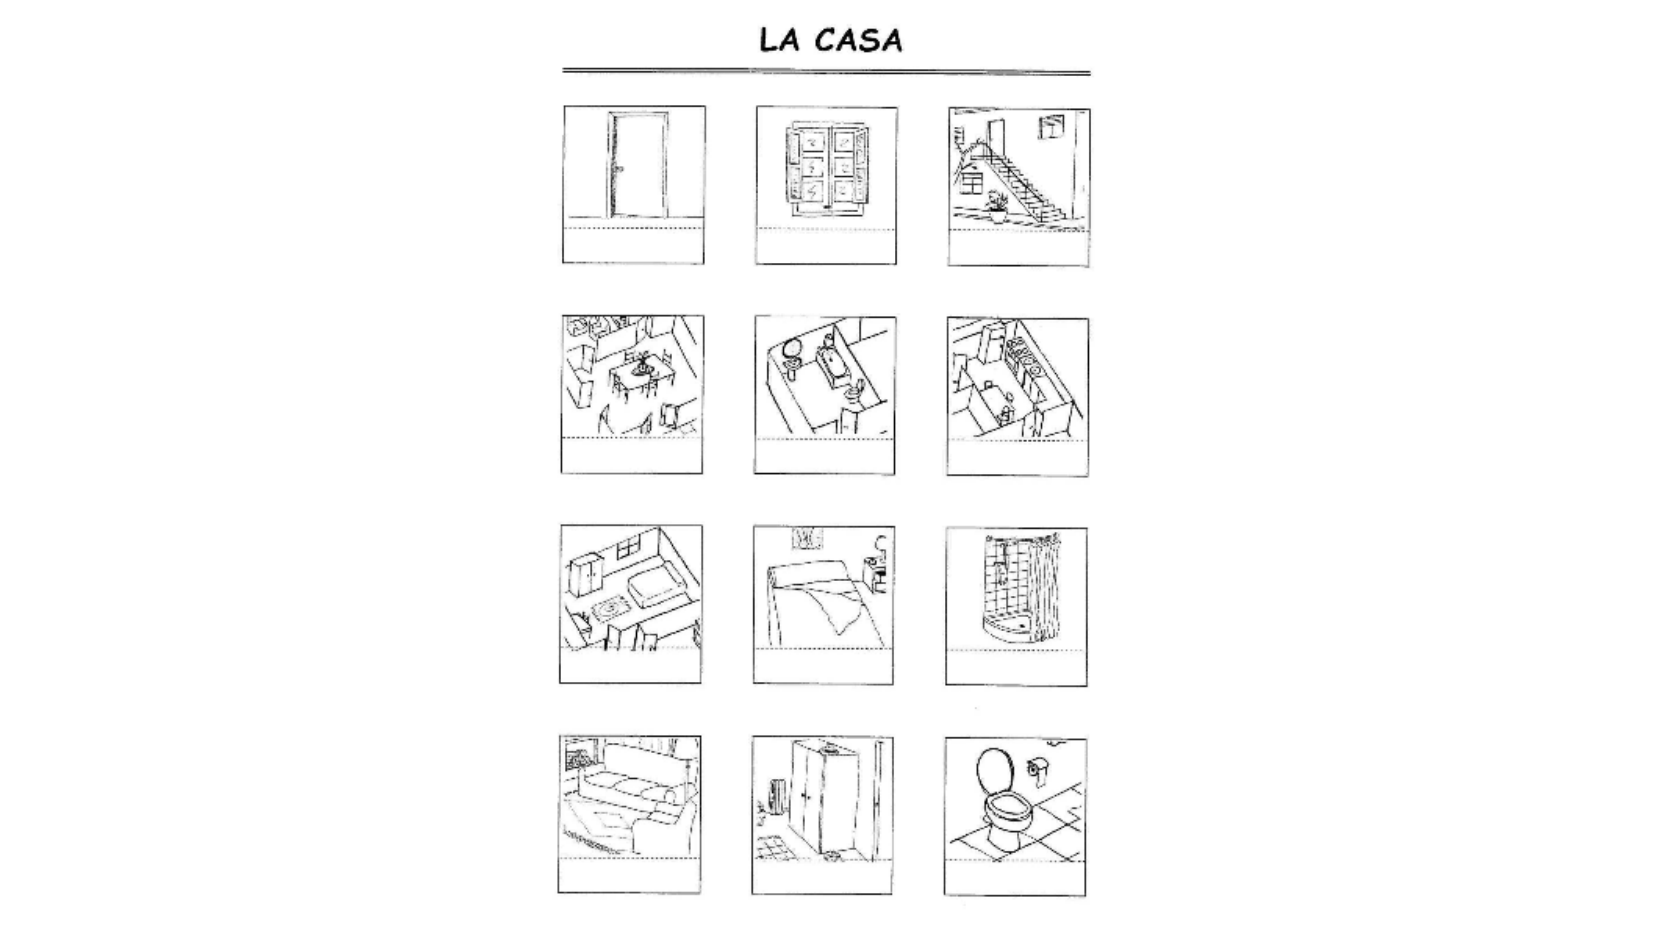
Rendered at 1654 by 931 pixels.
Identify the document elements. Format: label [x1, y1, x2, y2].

picture [550, 15, 1102, 914]
